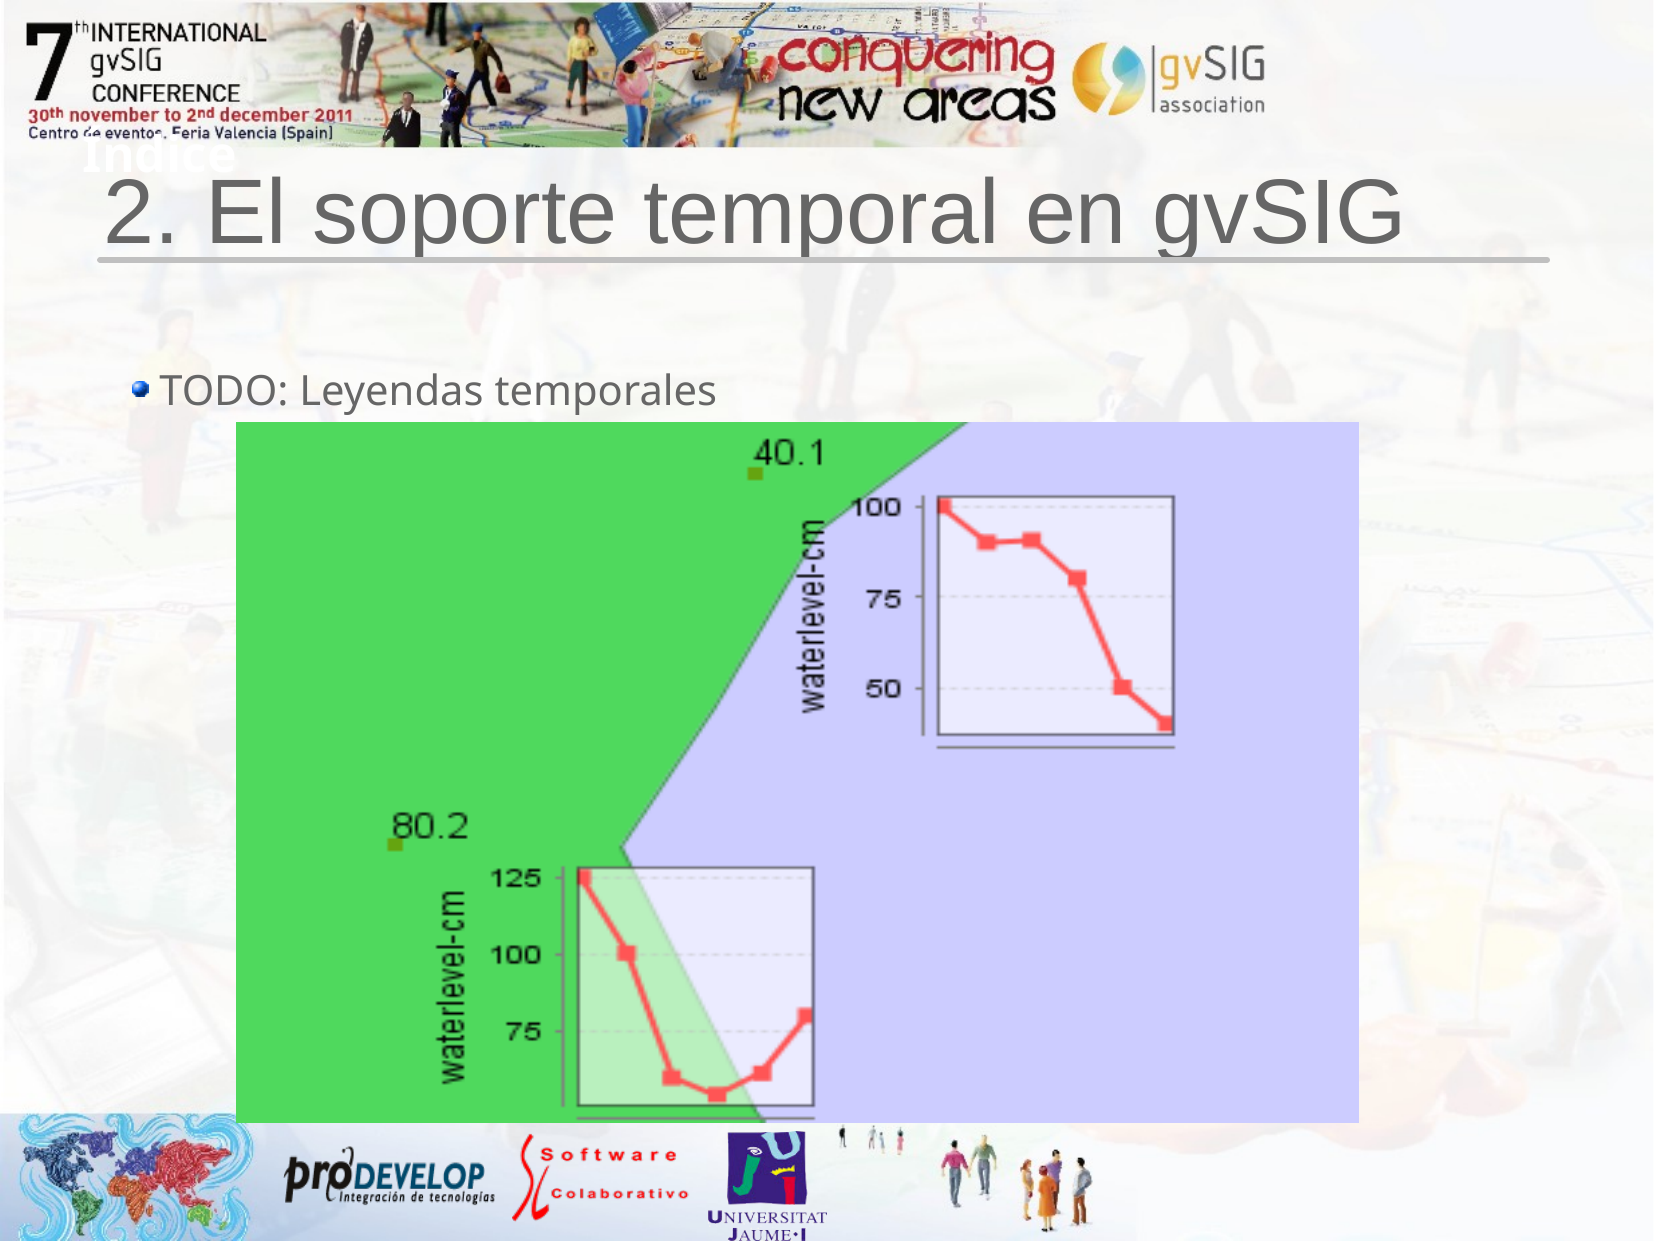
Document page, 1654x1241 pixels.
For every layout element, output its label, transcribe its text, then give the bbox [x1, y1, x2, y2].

picture [0, 0, 1654, 1241]
text_box TODO: Leyendas temporales [118, 324, 1477, 389]
title Índice [82, 49, 1571, 257]
text_box 2. El soporte temporal en gvSIG [88, 153, 1424, 271]
